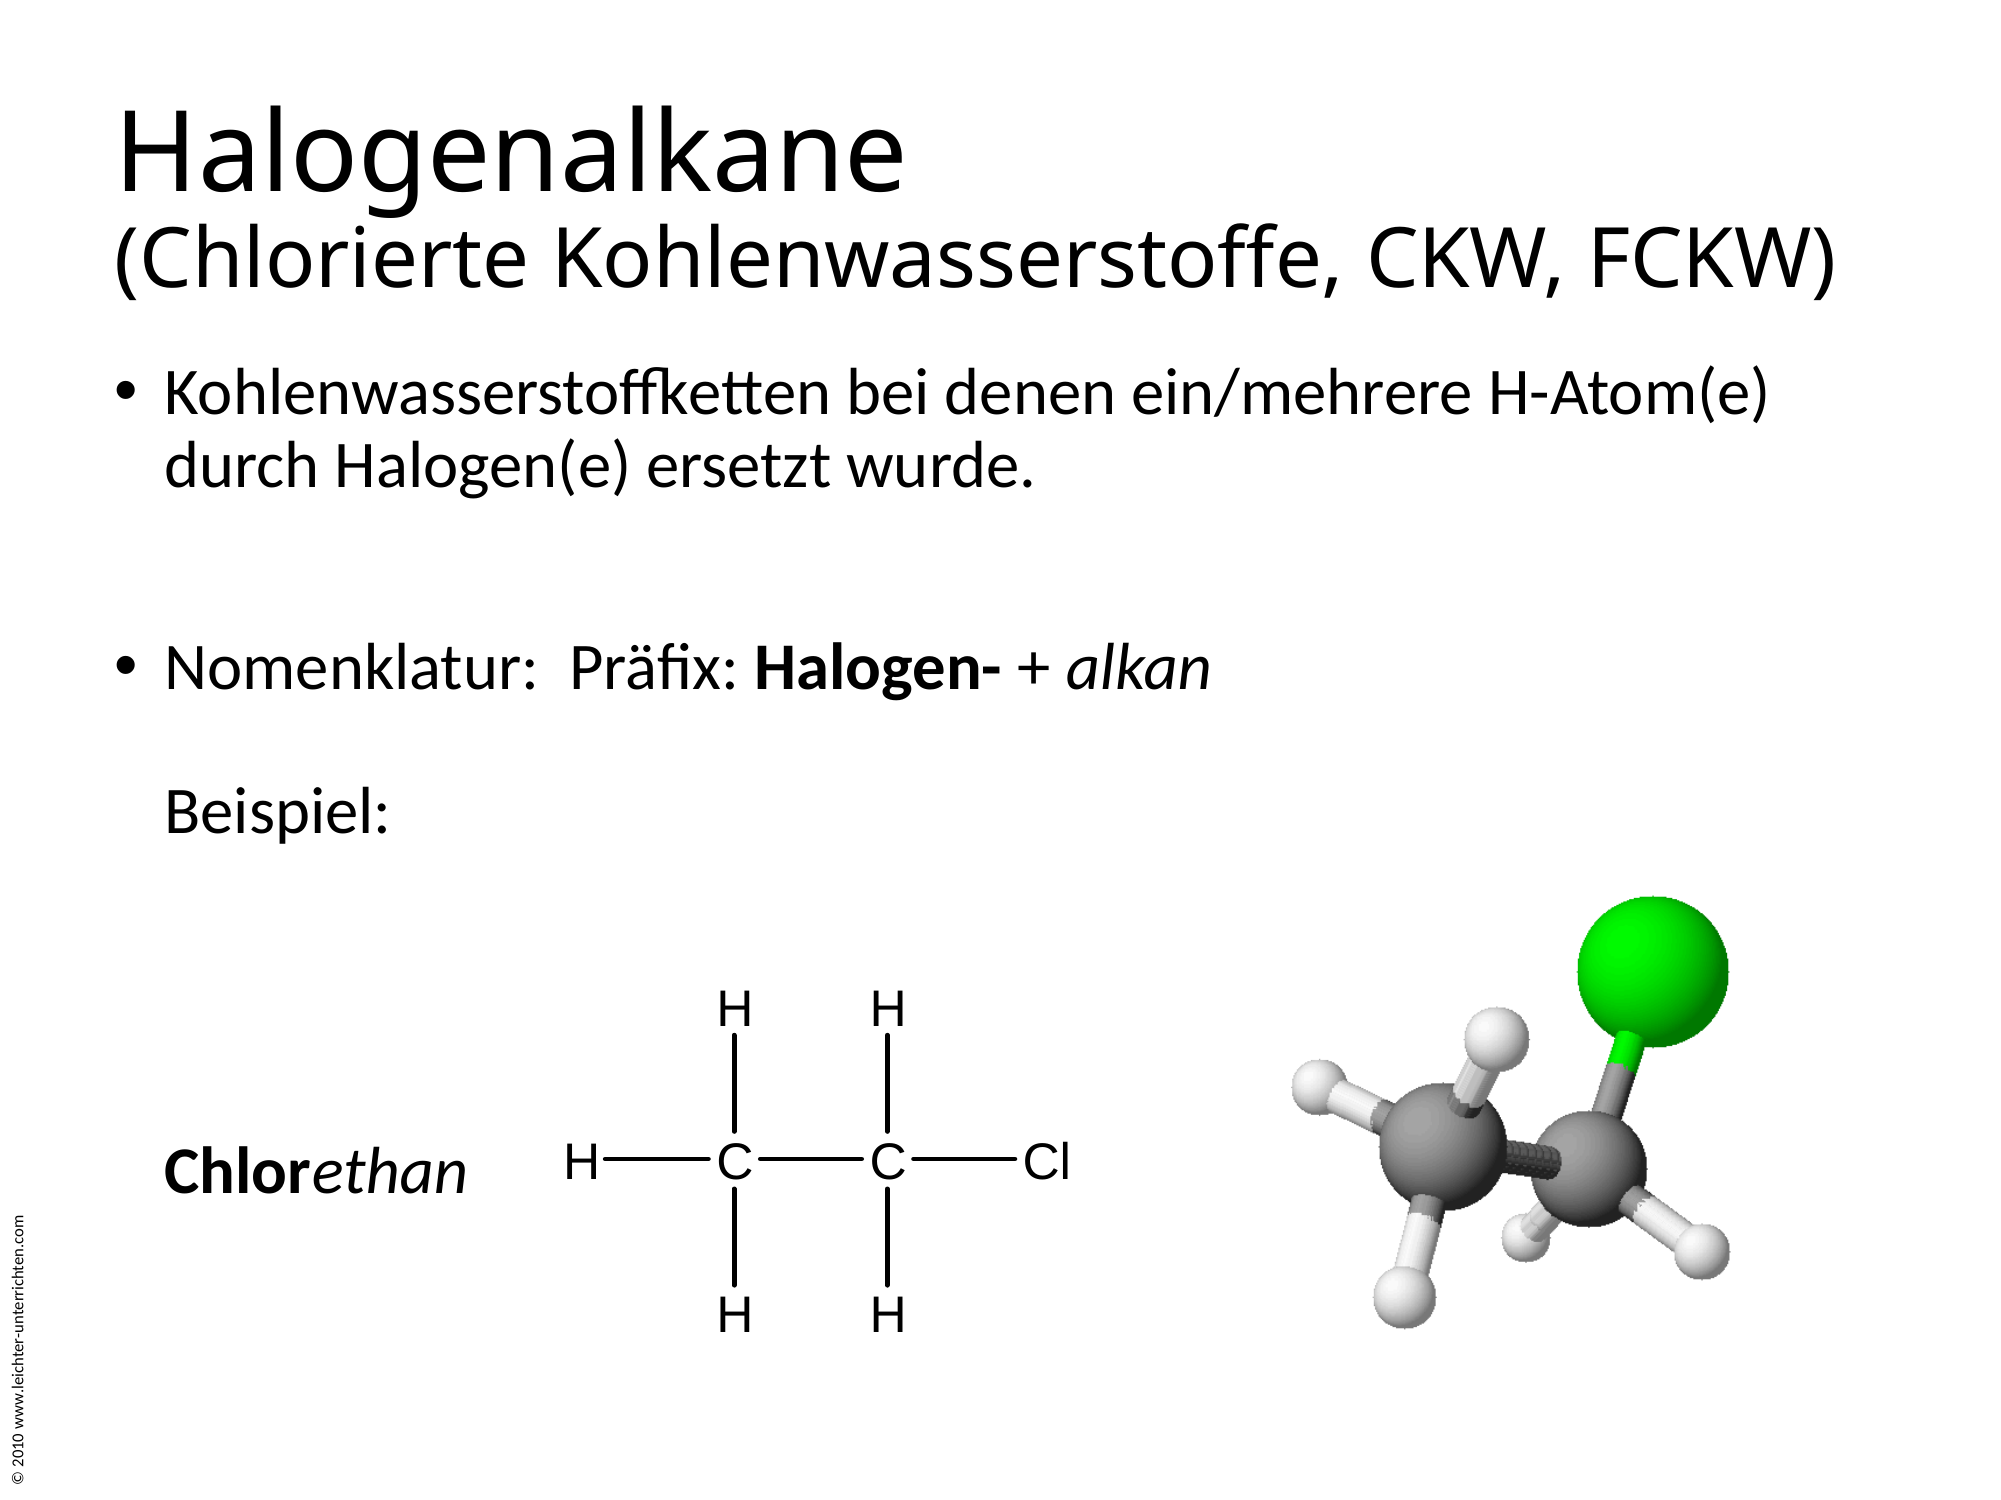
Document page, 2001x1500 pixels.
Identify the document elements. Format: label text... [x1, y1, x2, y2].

list Kohlenwasserstoffketten bei denen ein/mehrere H-Atom(e) durch Halogen(e) ersetzt wurde. Nomenklatur: Präfix: Halogen- + alkan Beispiel: Chlorethan [99, 349, 1816, 1471]
chart [563, 986, 1071, 1333]
title Halogenalkane (Chlorierte Kohlenwasserstoffe, CKW, FCKW) [99, 74, 1900, 325]
picture [1283, 891, 1740, 1333]
